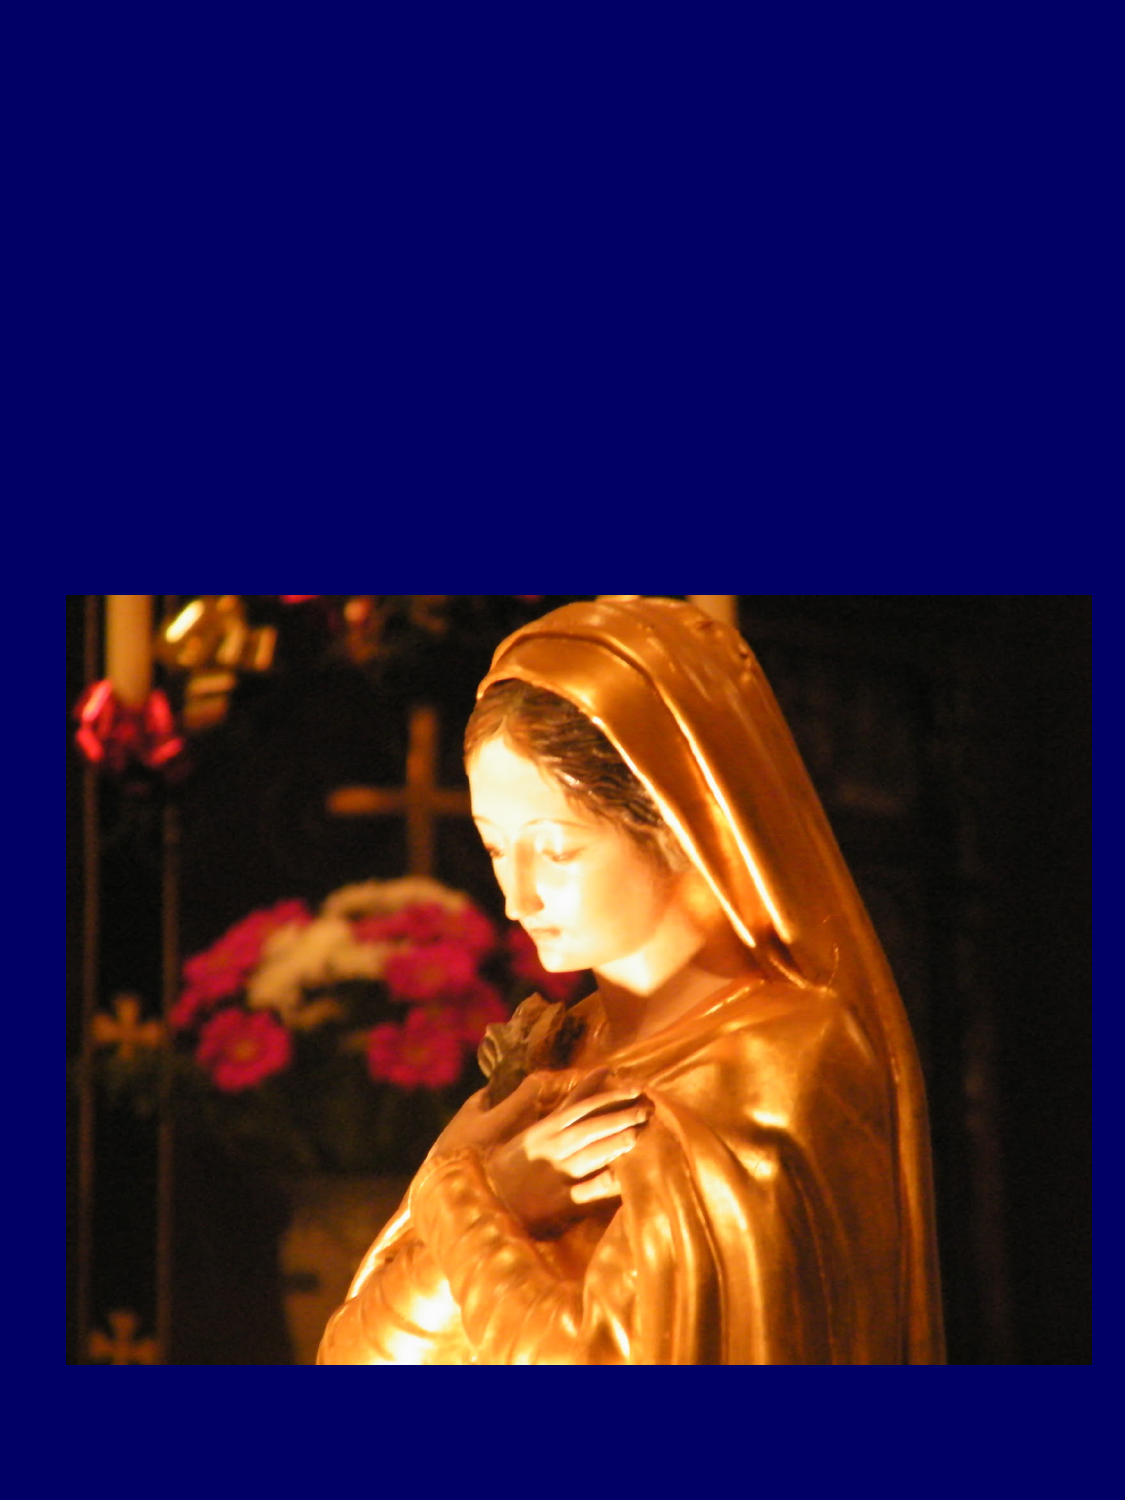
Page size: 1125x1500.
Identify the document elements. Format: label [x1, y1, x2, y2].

picture [66, 595, 1092, 1365]
